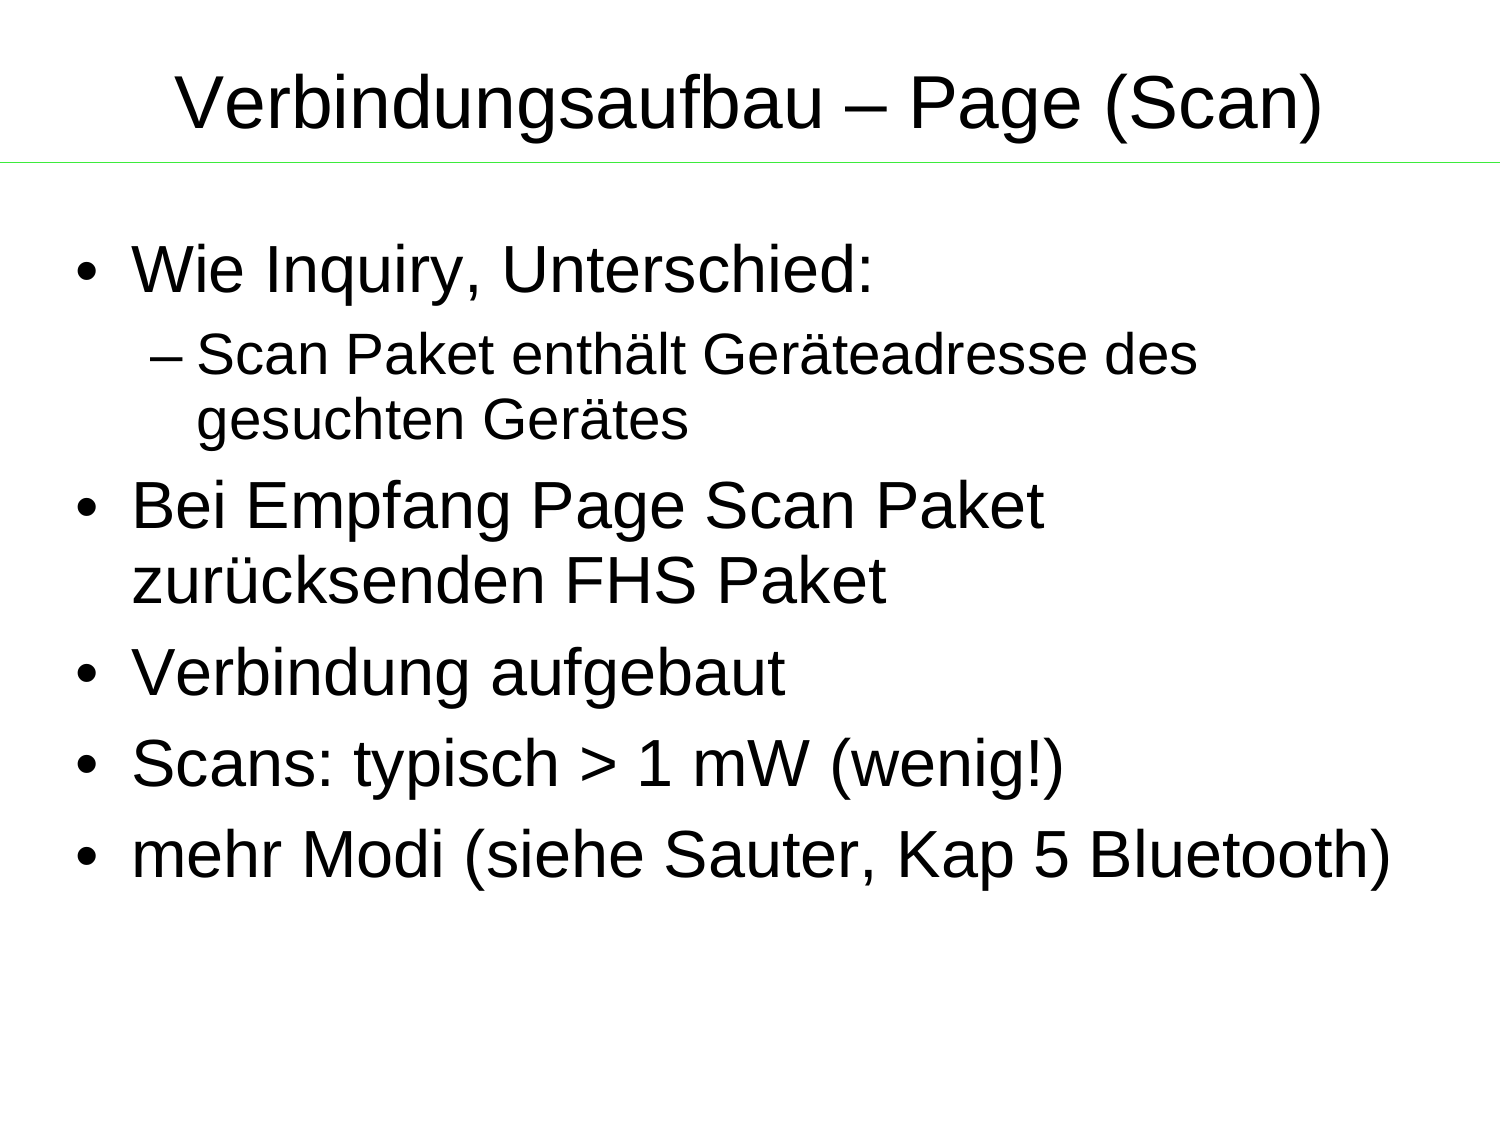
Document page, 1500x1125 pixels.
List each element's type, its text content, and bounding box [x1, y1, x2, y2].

list Wie Inquiry, Unterschied: Scan Paket enthält Geräteadresse des gesuchten Gerätes Bei Empfang Page Scan Paket zurücksenden FHS Paket Verbindung aufgebaut Scans: typisch > 1 mW (wenig!) mehr Modi (siehe Sauter, Kap 5 Bluetooth) [75, 232, 1426, 893]
title Verbindungsaufbau – Page (Scan) [75, 49, 1426, 156]
